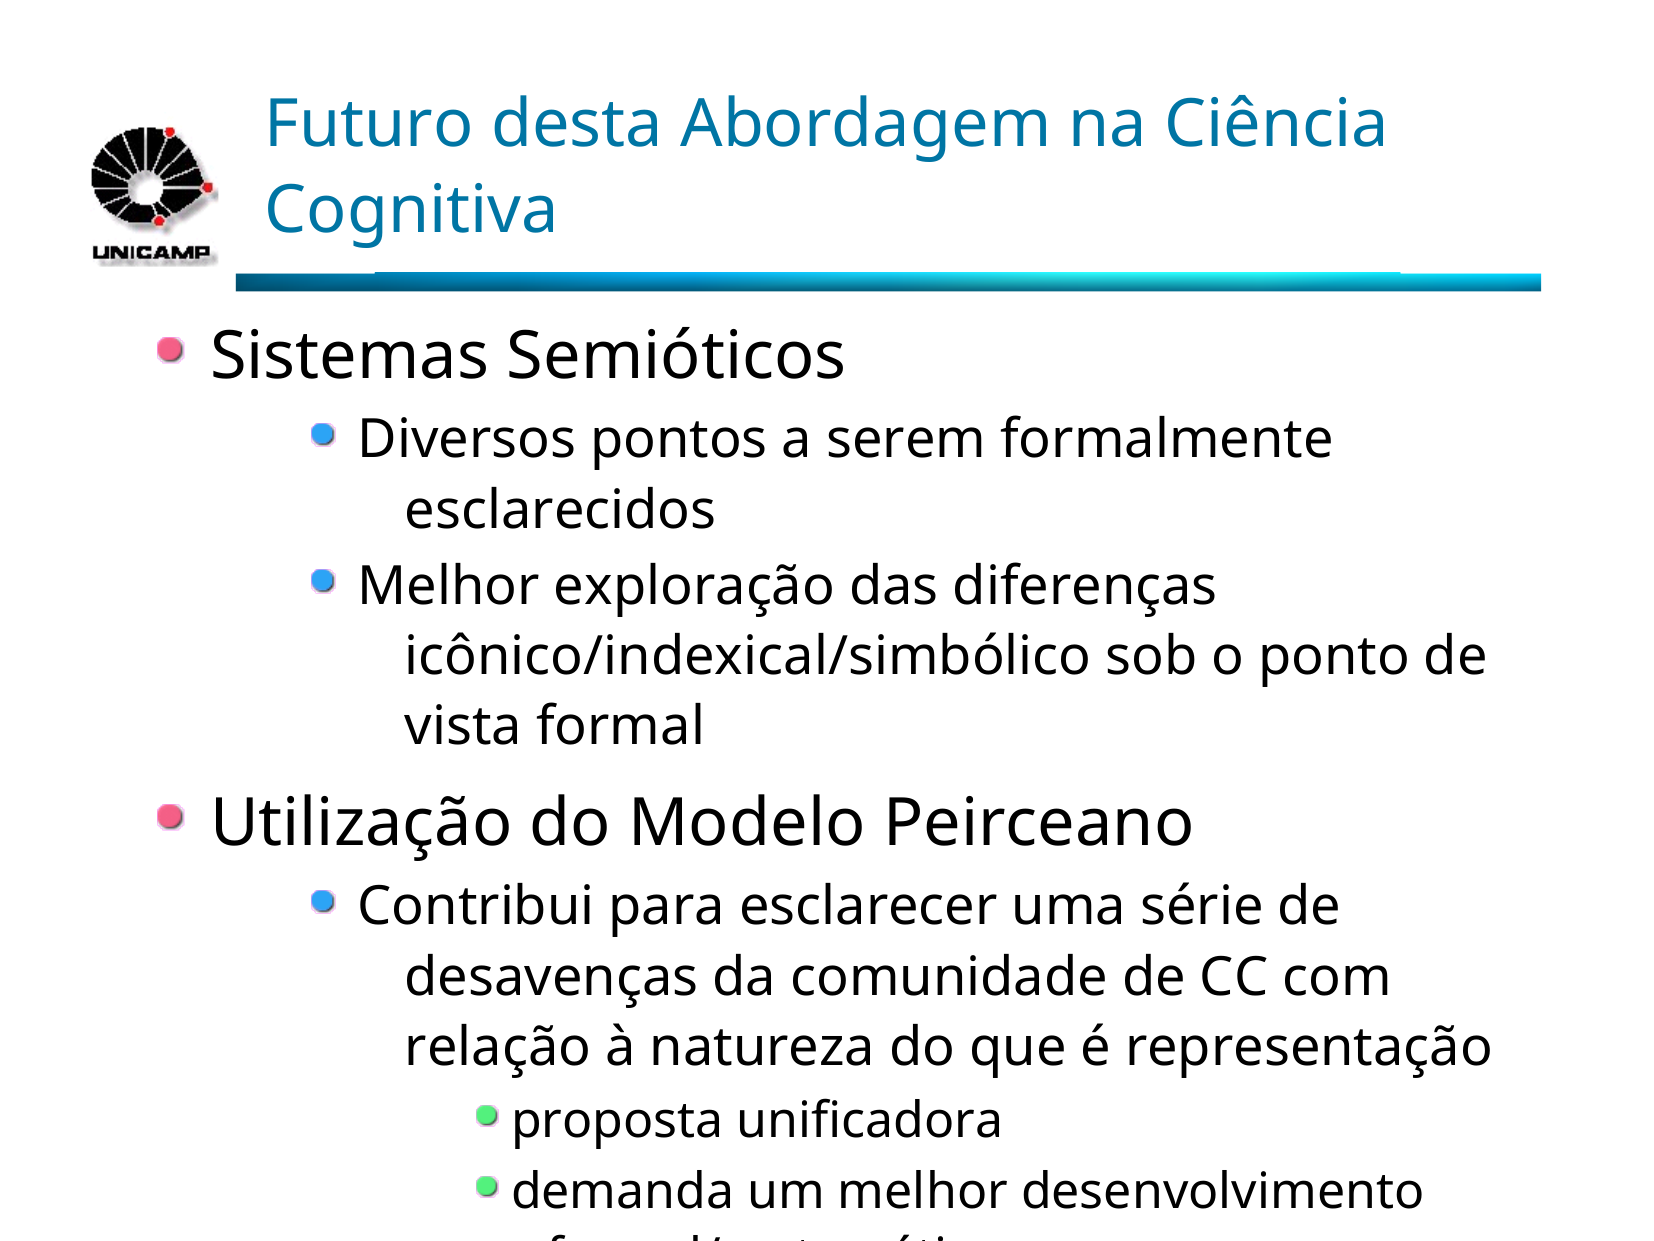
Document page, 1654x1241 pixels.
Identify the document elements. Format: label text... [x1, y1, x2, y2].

list Sistemas Semióticos Diversos pontos a serem formalmente esclarecidos Melhor exploração das diferenças icônico/indexical/simbólico sob o ponto de vista formal Utilização do Modelo Peirceano Contribui para esclarecer uma série de desavenças da comunidade de CC com relação à natureza do que é representação proposta unificadora demanda um melhor desenvolvimento formal/matemático pode trazer consequências revolucionárias na CC [121, 309, 1534, 1185]
title Futuro desta Abordagem na Ciência Cognitiva [264, 42, 1534, 250]
picture [125, 272, 1654, 295]
picture [475, 1185, 500, 1199]
